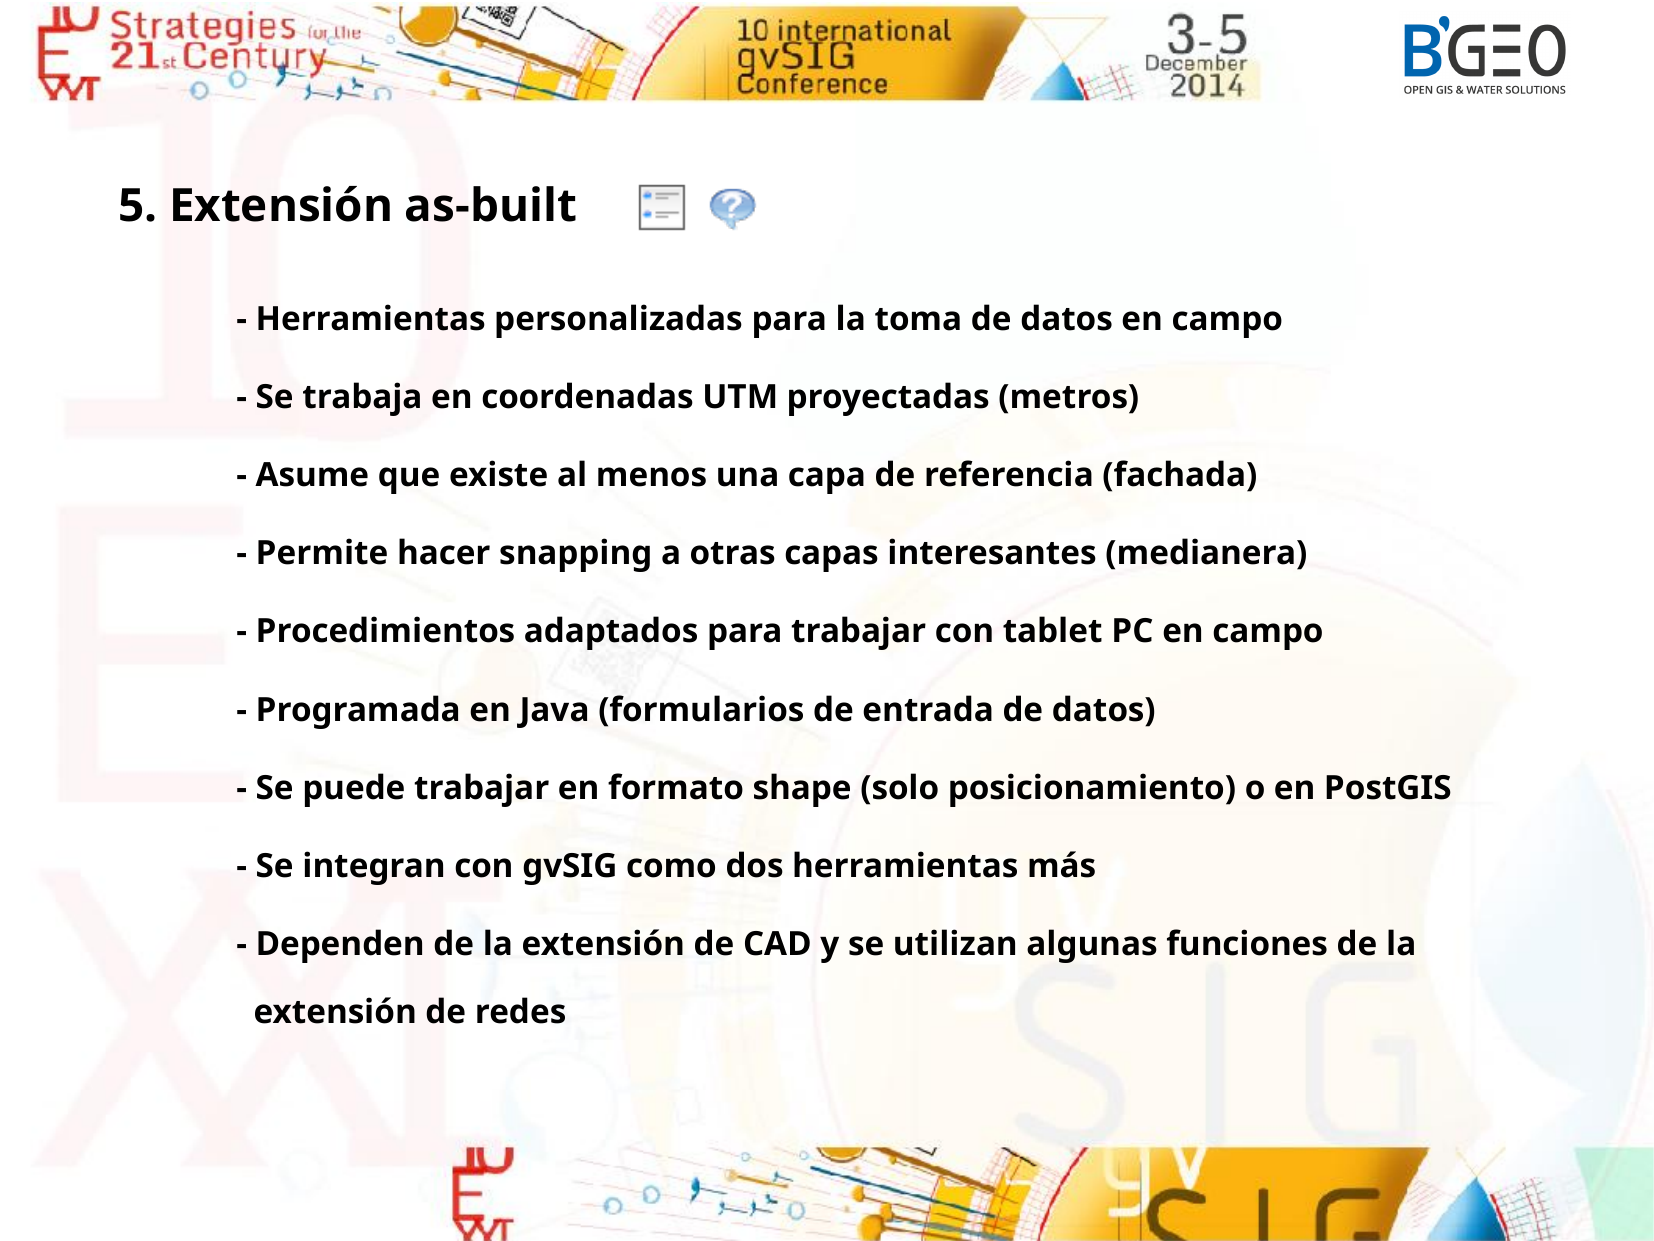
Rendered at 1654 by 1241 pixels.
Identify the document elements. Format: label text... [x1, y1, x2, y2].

picture [6, 2, 1654, 1241]
text_box - Herramientas personalizadas para la toma de datos en campo - Se trabaja en coordenadas UTM proyectadas (metros) - Asume que existe al menos una capa de referencia (fachada) - Permite hacer snapping a otras capas interesantes (medianera) - Procedimientos adaptados para trabajar con tablet PC en campo - Programada en Java (formularios de entrada de datos) - Se puede trabajar en formato shape (solo posicionamiento) o en PostGIS - Se integran con gvSIG como dos herramientas más - Dependen de la extensión de CAD y se utilizan algunas funciones de la extensión de redes [236, 283, 1506, 1023]
text_box 5. Extensión as-built [118, 172, 1300, 235]
